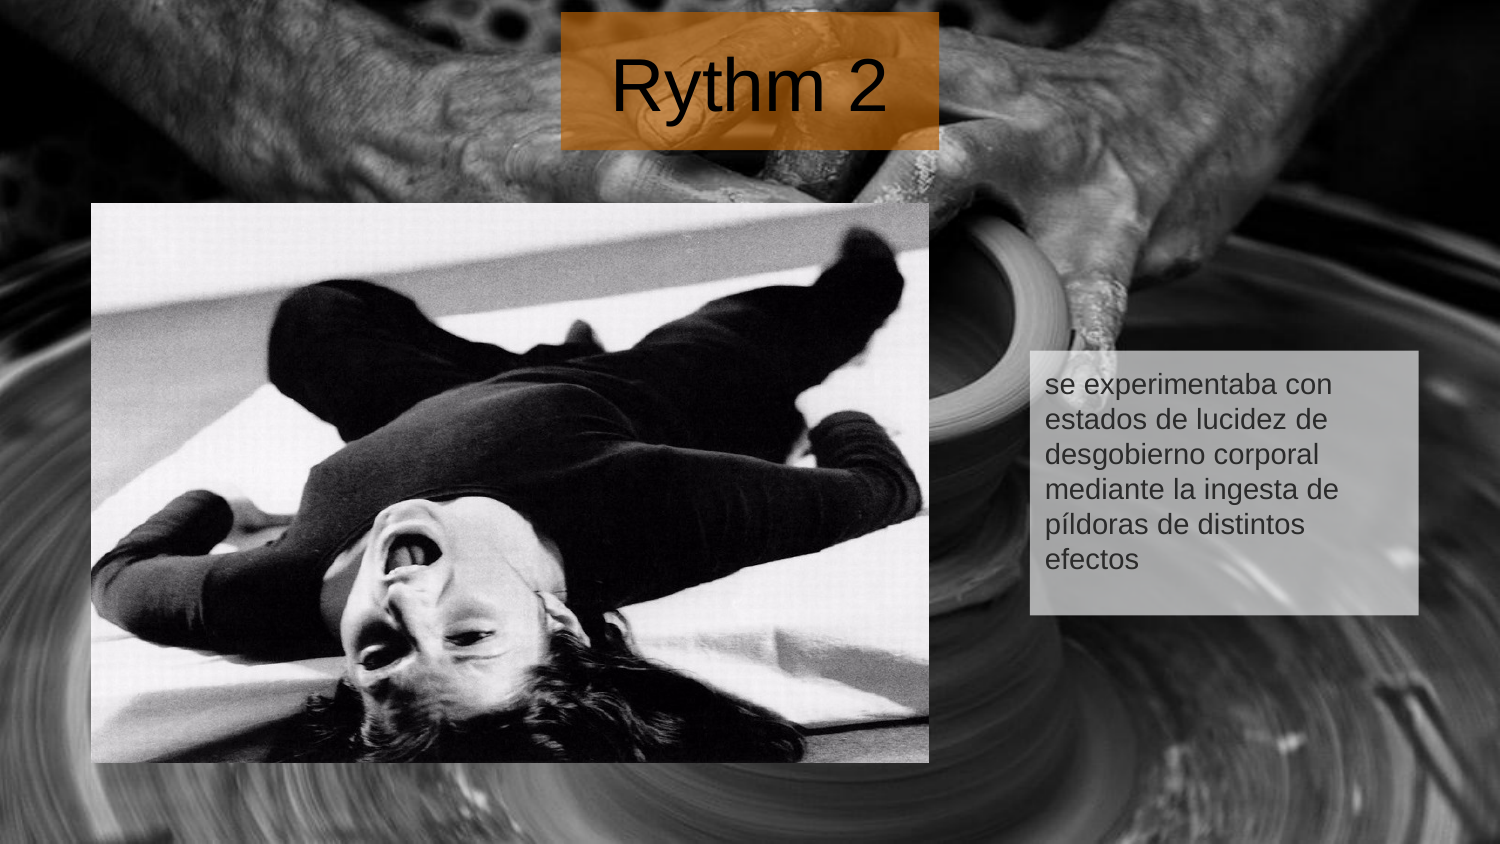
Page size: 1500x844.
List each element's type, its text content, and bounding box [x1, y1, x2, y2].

title Rythm 2 [560, 12, 940, 151]
text_box se experimentaba con estados de lucidez de desgobierno corporal mediante la ingesta de píldoras de distintos efectos [1029, 350, 1419, 616]
picture [0, 0, 1500, 844]
